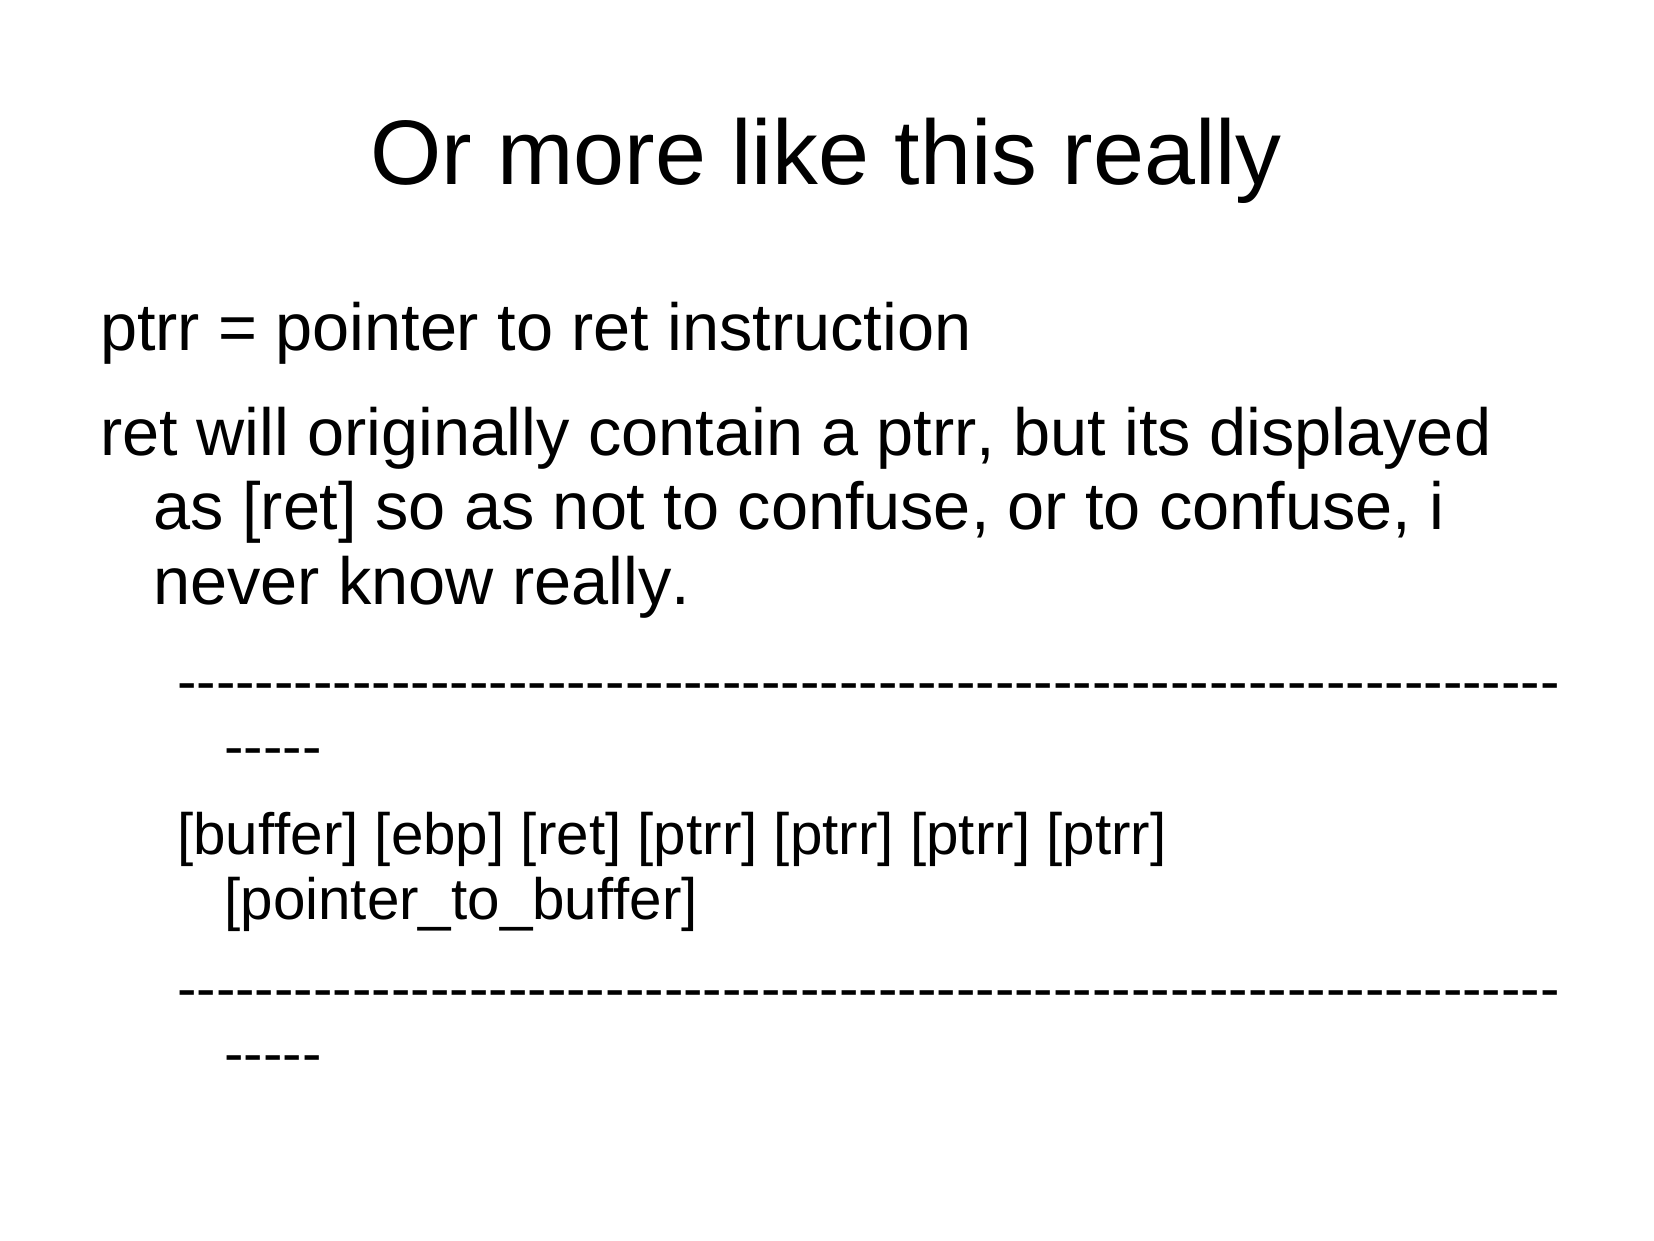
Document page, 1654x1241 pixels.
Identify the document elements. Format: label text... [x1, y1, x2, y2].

list ptrr = pointer to ret instruction ret will originally contain a ptrr, but its displayed as [ret] so as not to confuse, or to confuse, i never know really. ---------------------------------------------------------------------------- [buffer] [ebp] [ret] [ptrr] [ptrr] [ptrr] [ptrr] [pointer_to_buffer] ---------------------------------------------------------------------------- [82, 290, 1571, 1109]
title Or more like this really [82, 49, 1571, 257]
